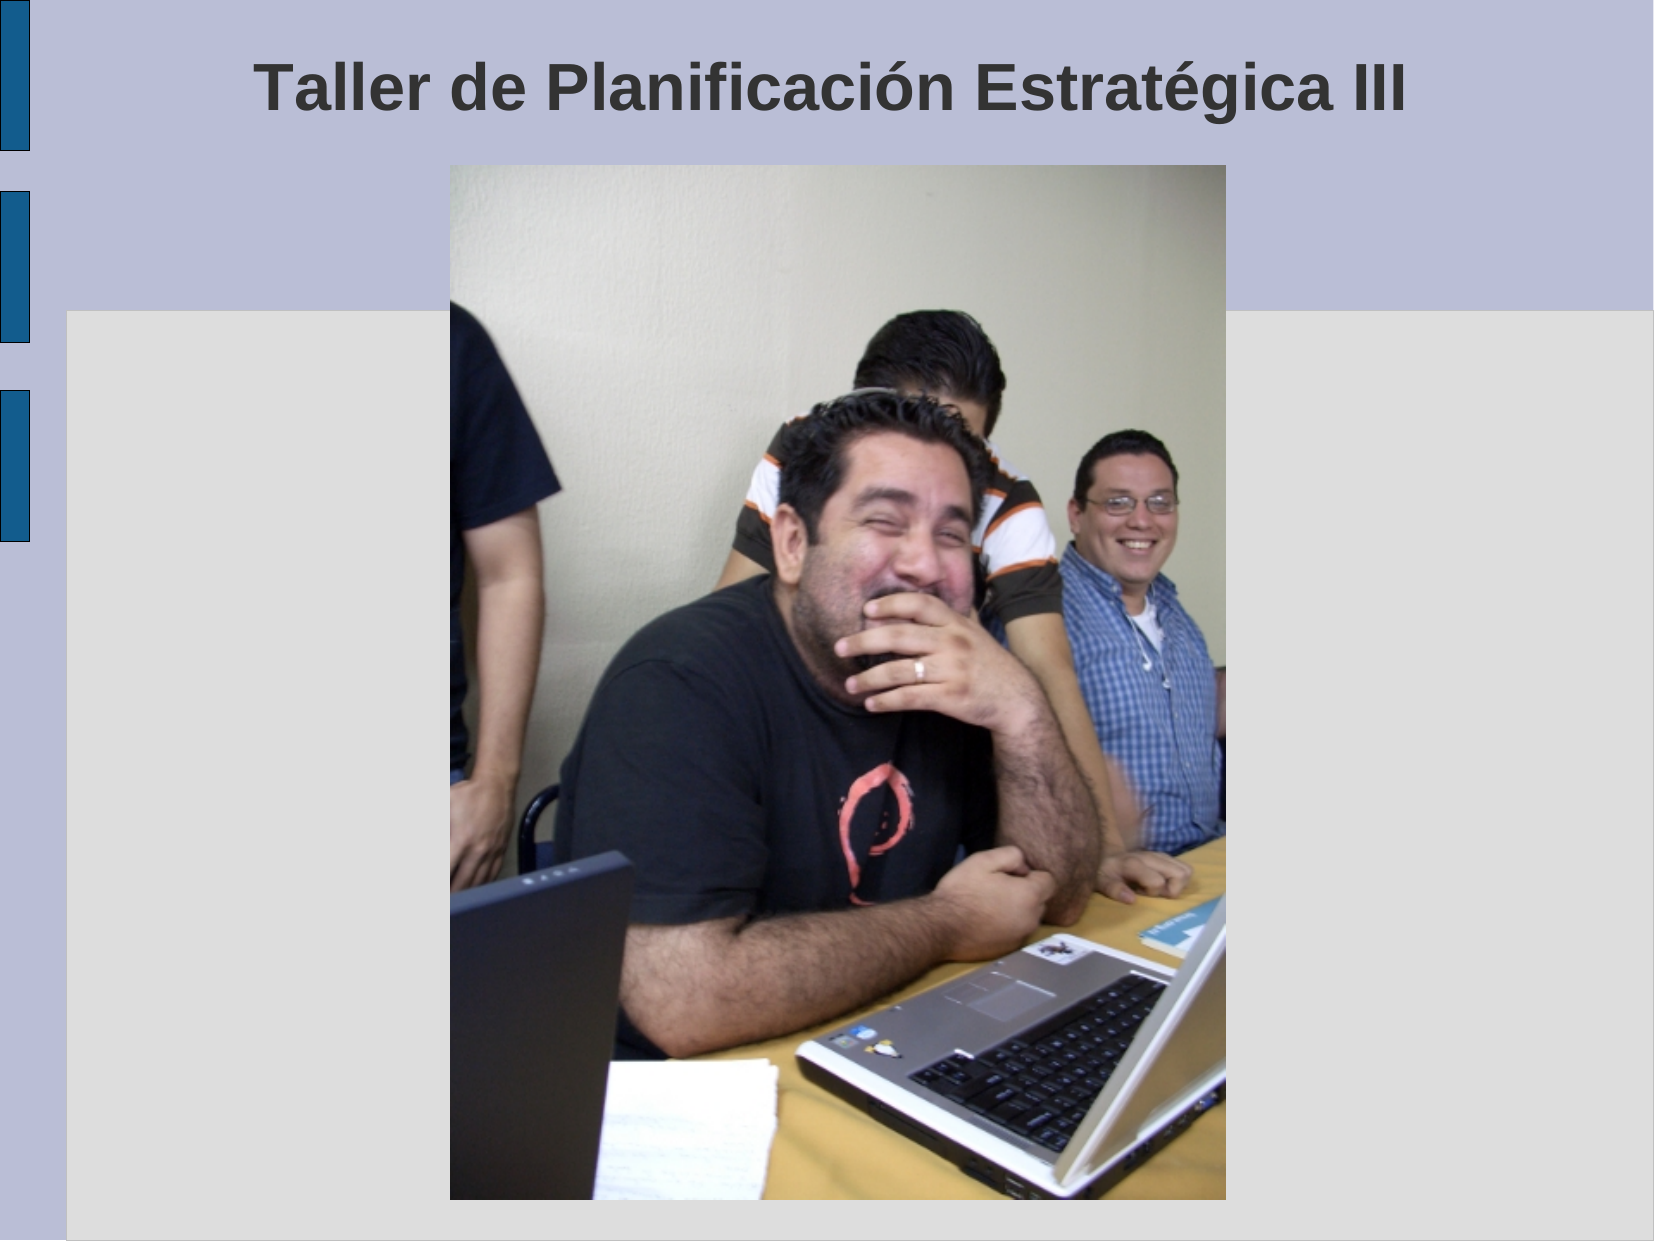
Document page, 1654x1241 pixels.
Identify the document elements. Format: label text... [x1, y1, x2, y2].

picture [450, 184, 1226, 1201]
title Taller de Planificación Estratégica III [125, 0, 1538, 184]
